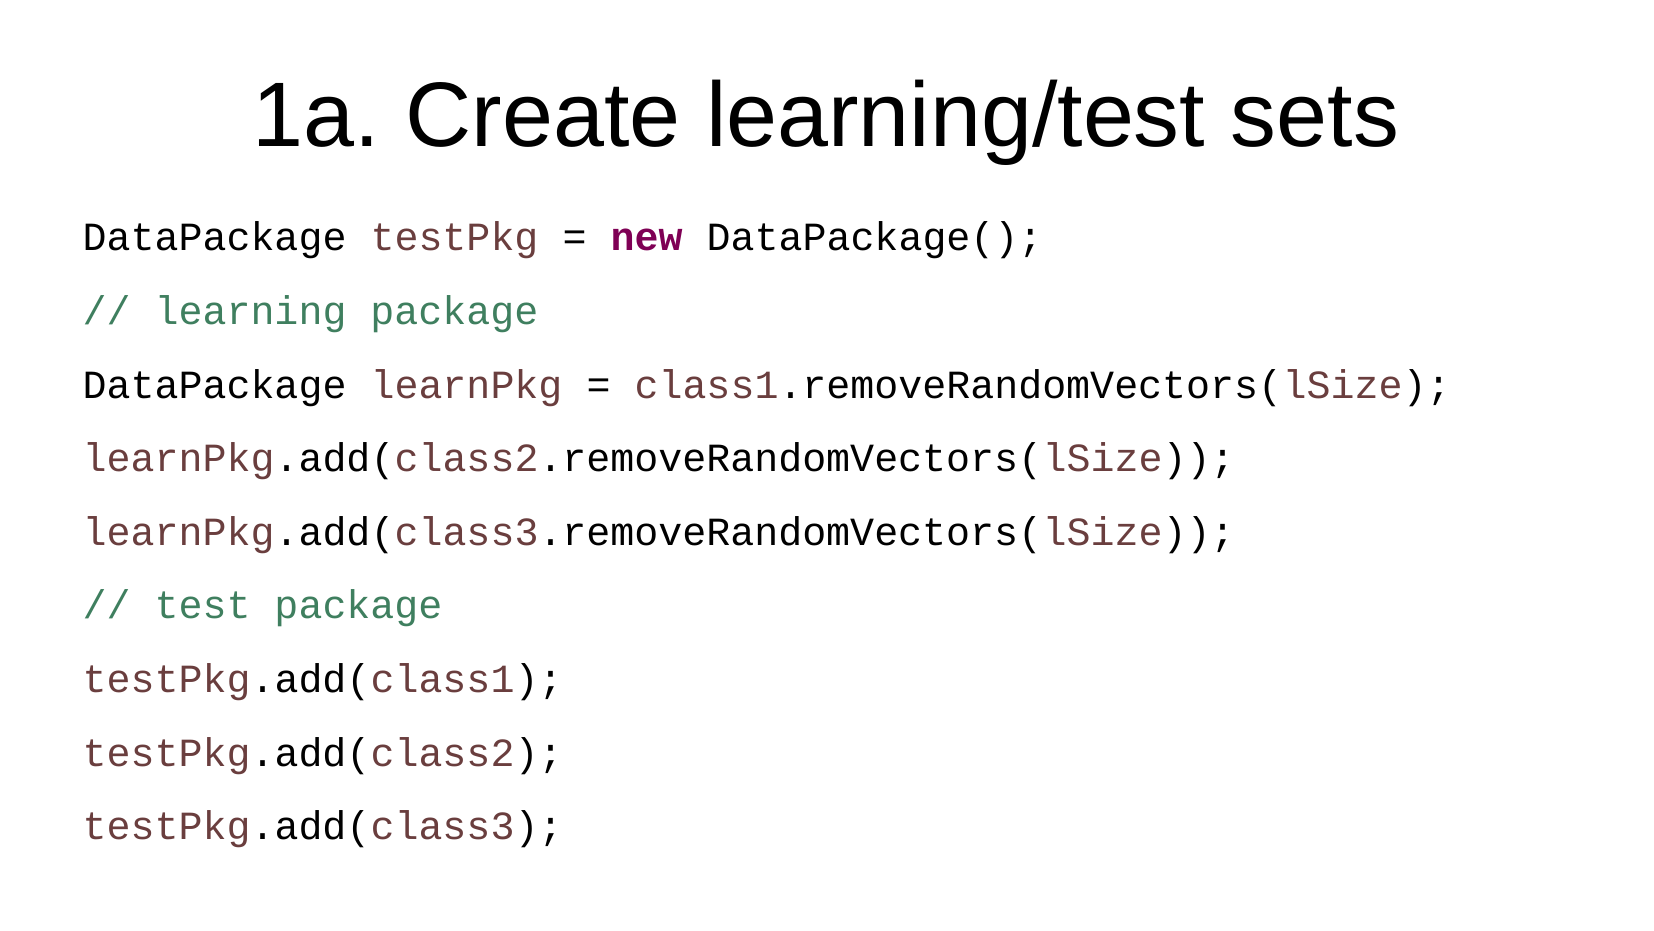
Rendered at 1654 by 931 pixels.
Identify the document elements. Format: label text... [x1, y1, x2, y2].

list DataPackage testPkg = new DataPackage(); // learning package DataPackage learnPkg = class1.removeRandomVectors(lSize); learnPkg.add(class2.removeRandomVectors(lSize)); learnPkg.add(class3.removeRandomVectors(lSize)); // test package testPkg.add(class1); testPkg.add(class2); testPkg.add(class3); [82, 217, 1571, 857]
title 1a. Create learning/test sets [82, 37, 1571, 193]
